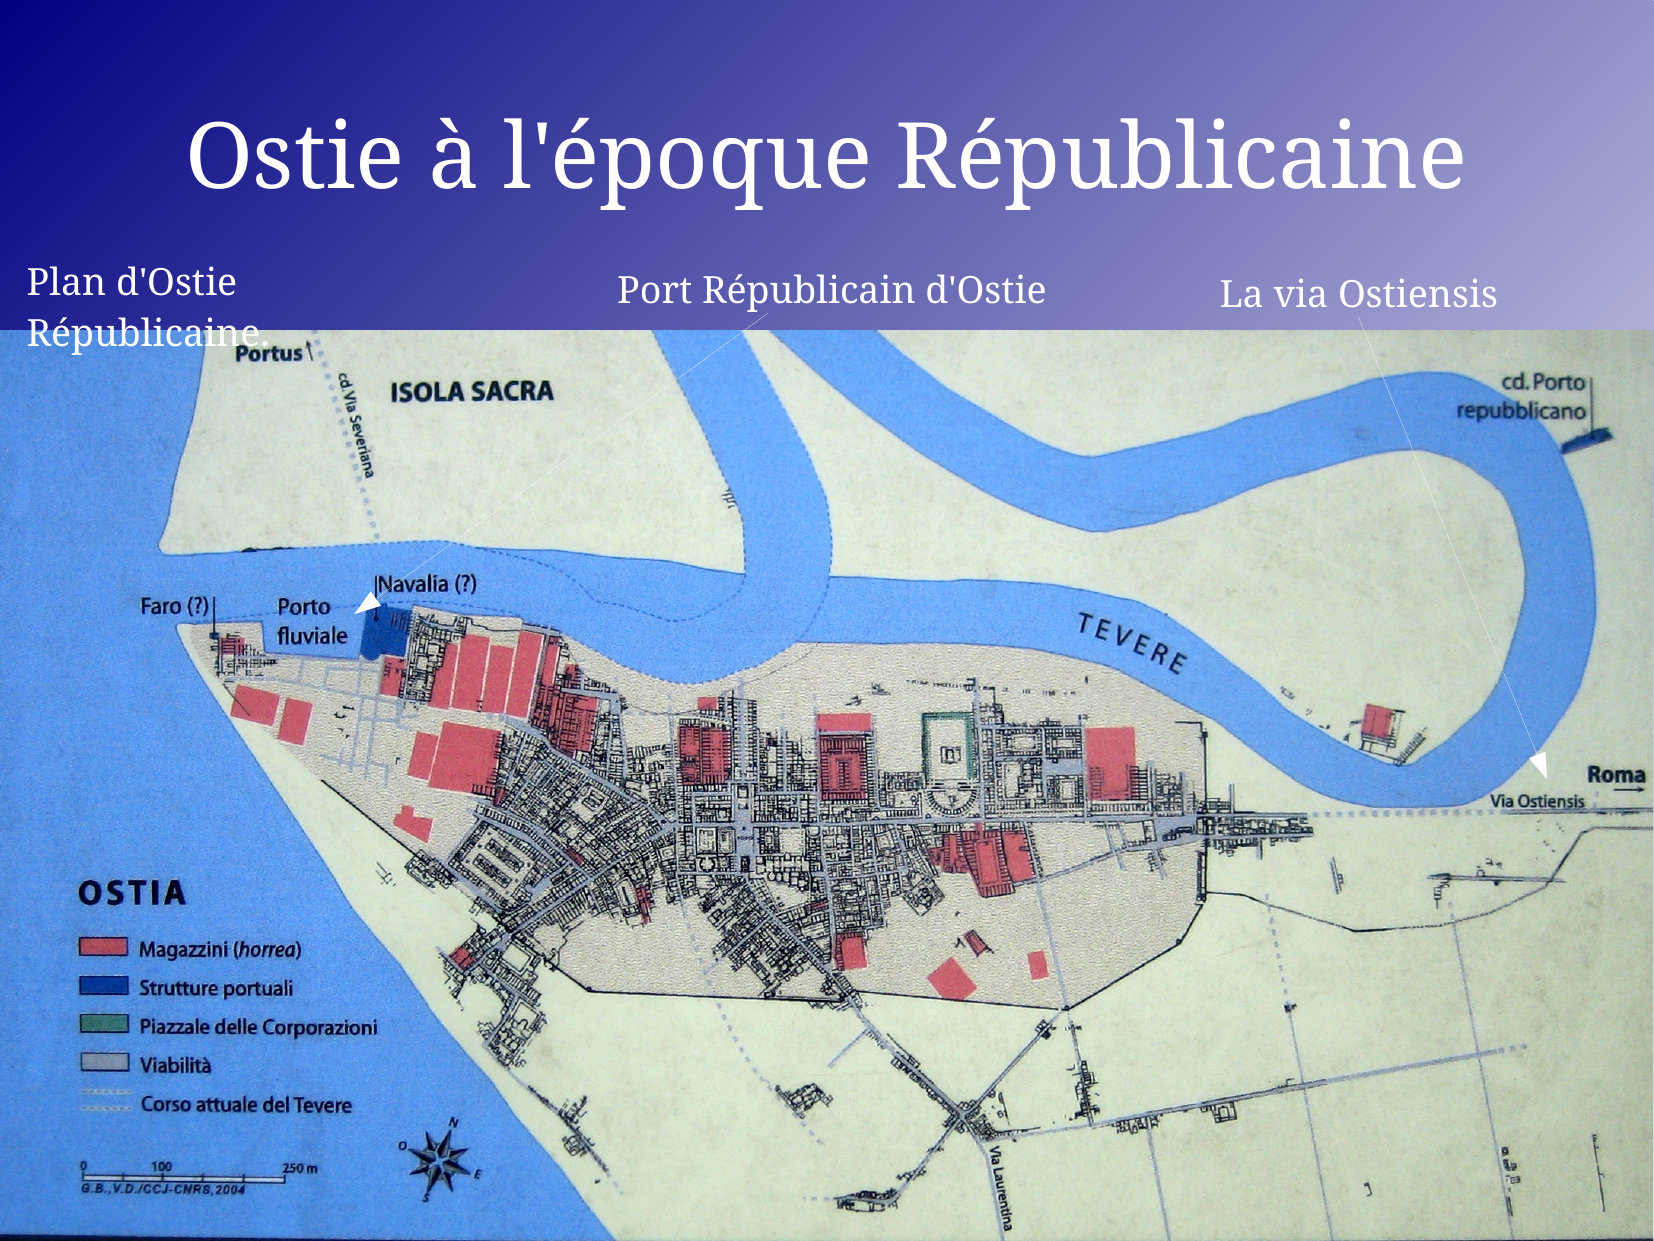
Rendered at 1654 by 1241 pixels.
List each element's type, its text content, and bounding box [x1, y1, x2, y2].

picture [125, 330, 134, 344]
text_box Plan d'Ostie Républicaine. [11, 248, 497, 314]
picture [0, 330, 1654, 1241]
picture [189, 336, 197, 344]
picture [79, 330, 88, 344]
text_box Port Républicain d'Ostie [602, 256, 1252, 322]
title Ostie à l'époque Républicaine [82, 49, 1571, 257]
picture [102, 330, 110, 344]
text_box La via Ostiensis [1204, 259, 1654, 325]
picture [212, 330, 219, 344]
